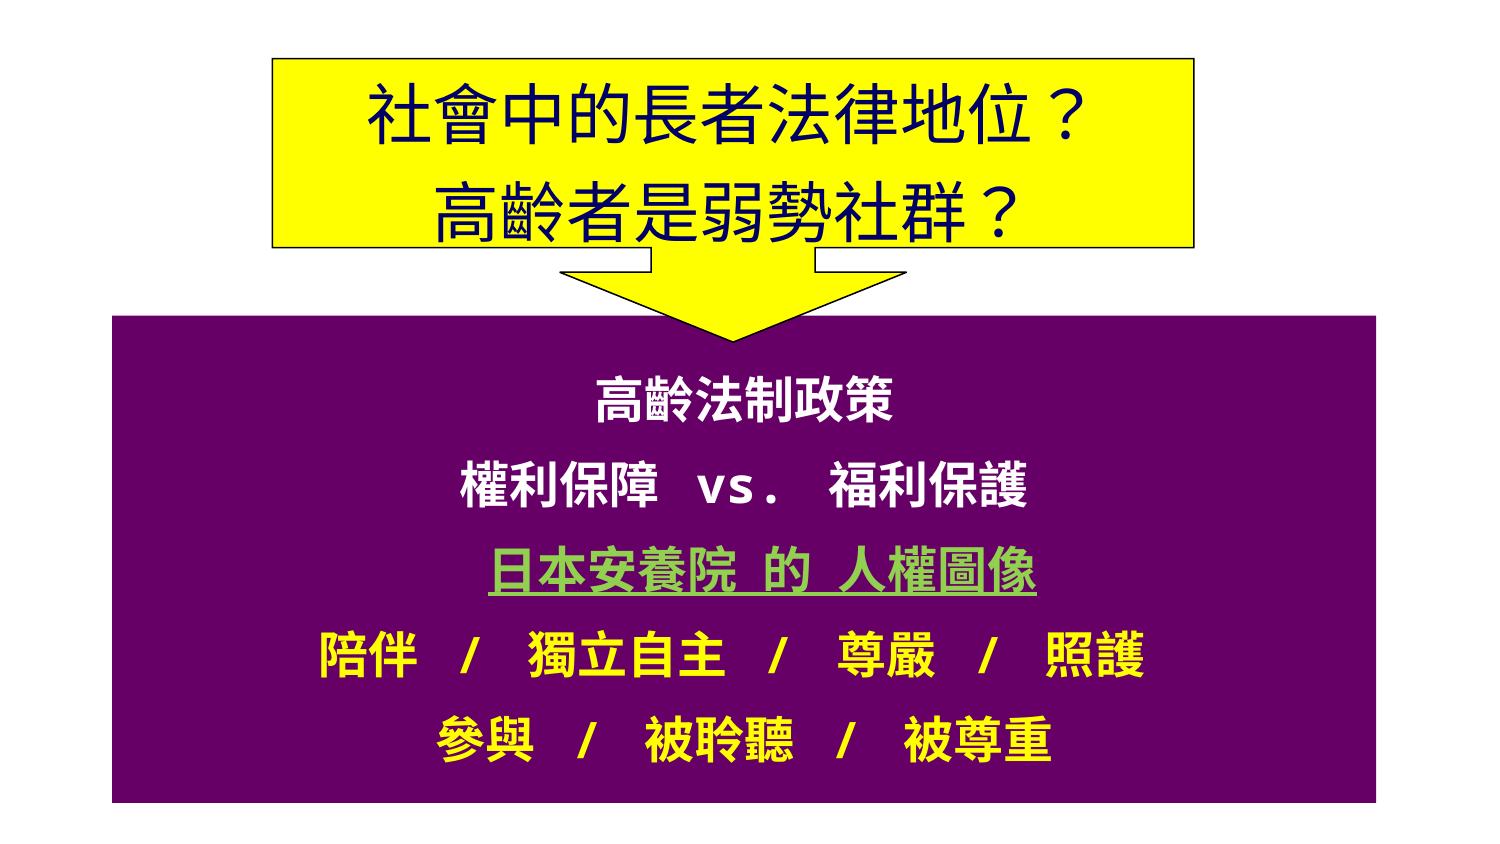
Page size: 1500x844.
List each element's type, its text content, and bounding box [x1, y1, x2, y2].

text_box 社會中的長者法律地位？ 高齡者是弱勢社群？ [272, 58, 1194, 343]
list 高齡法制政策 權利保障 vs. 福利保護 日本安養院 的 人權圖像 陪伴 / 獨立自主 / 尊嚴 / 照護 參與 / 被聆聽 / 被尊重 [112, 315, 1377, 803]
